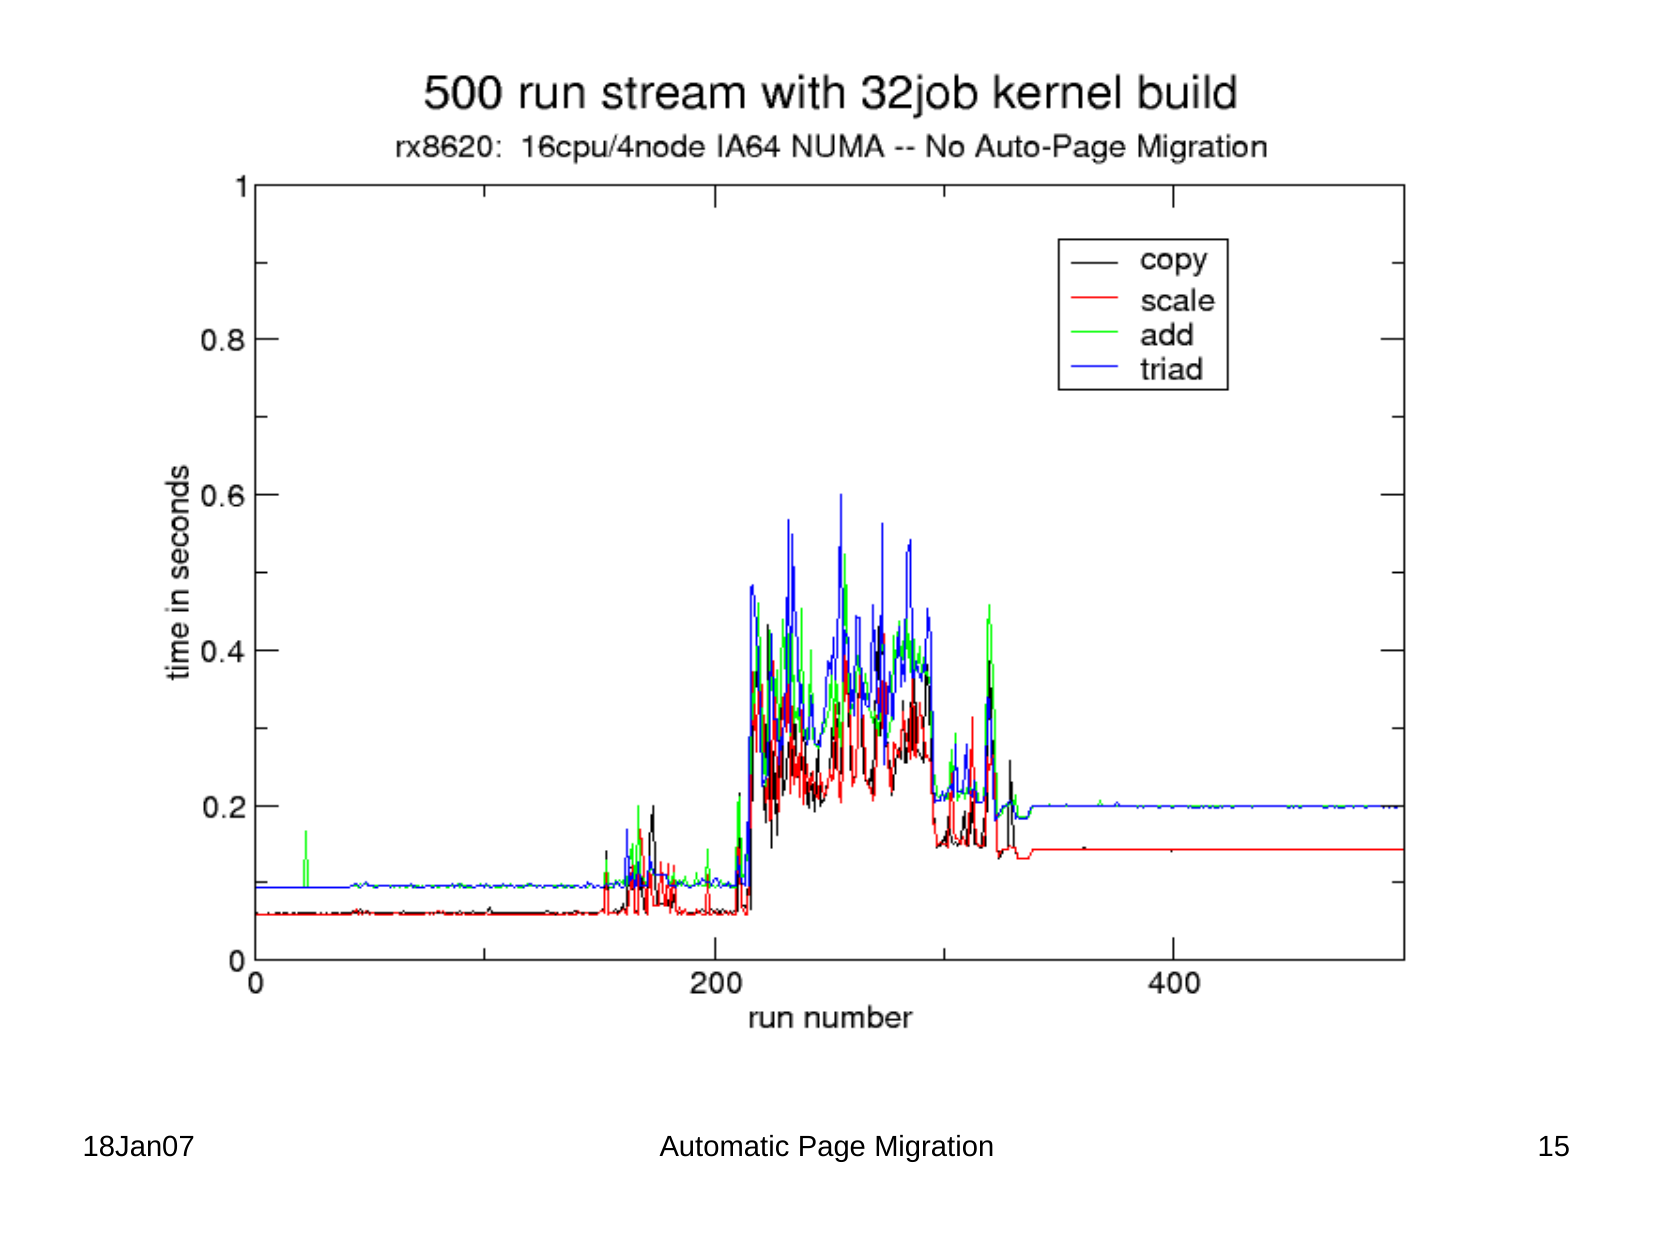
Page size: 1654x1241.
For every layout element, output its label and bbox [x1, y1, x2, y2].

picture [82, 18, 1569, 1126]
